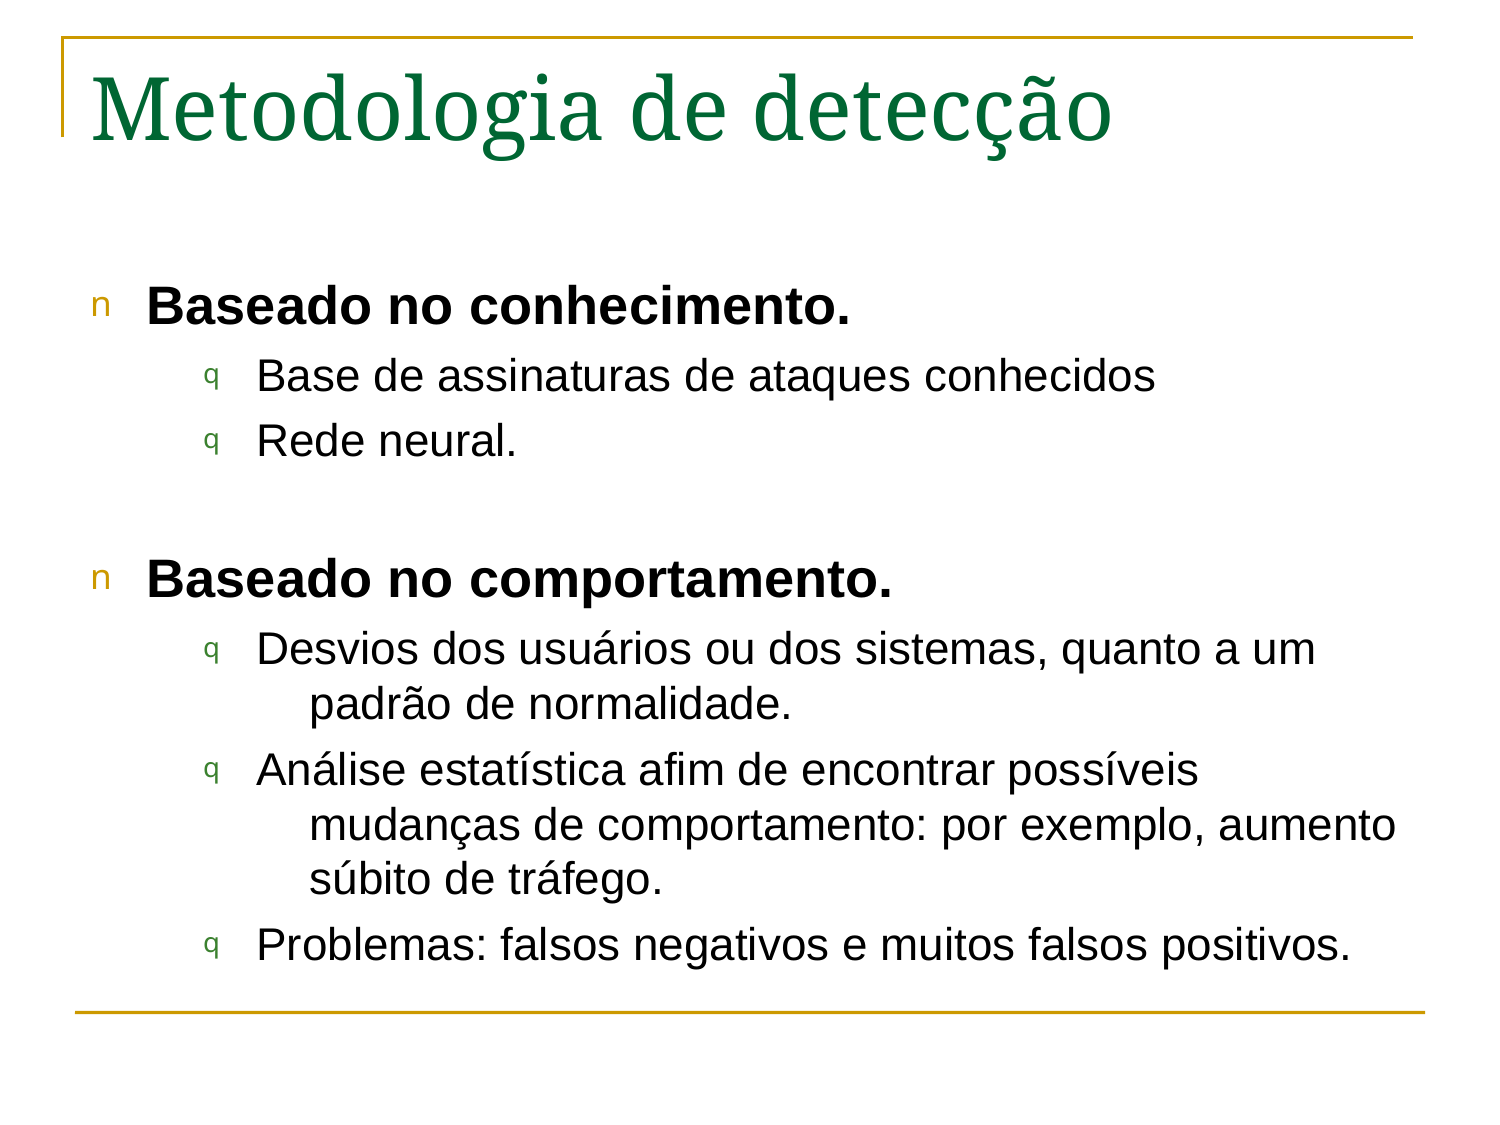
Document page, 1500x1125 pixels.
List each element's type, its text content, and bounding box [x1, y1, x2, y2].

list Baseado no conhecimento. Base de assinaturas de ataques conhecidos Rede neural. Baseado no comportamento. Desvios dos usuários ou dos sistemas, quanto a um padrão de normalidade. Análise estatística afim de encontrar possíveis mudanças de comportamento: por exemplo, aumento súbito de tráfego. Problemas: falsos negativos e muitos falsos positivos. [75, 262, 1426, 1006]
title Metodologia de detecção [75, 45, 1426, 233]
